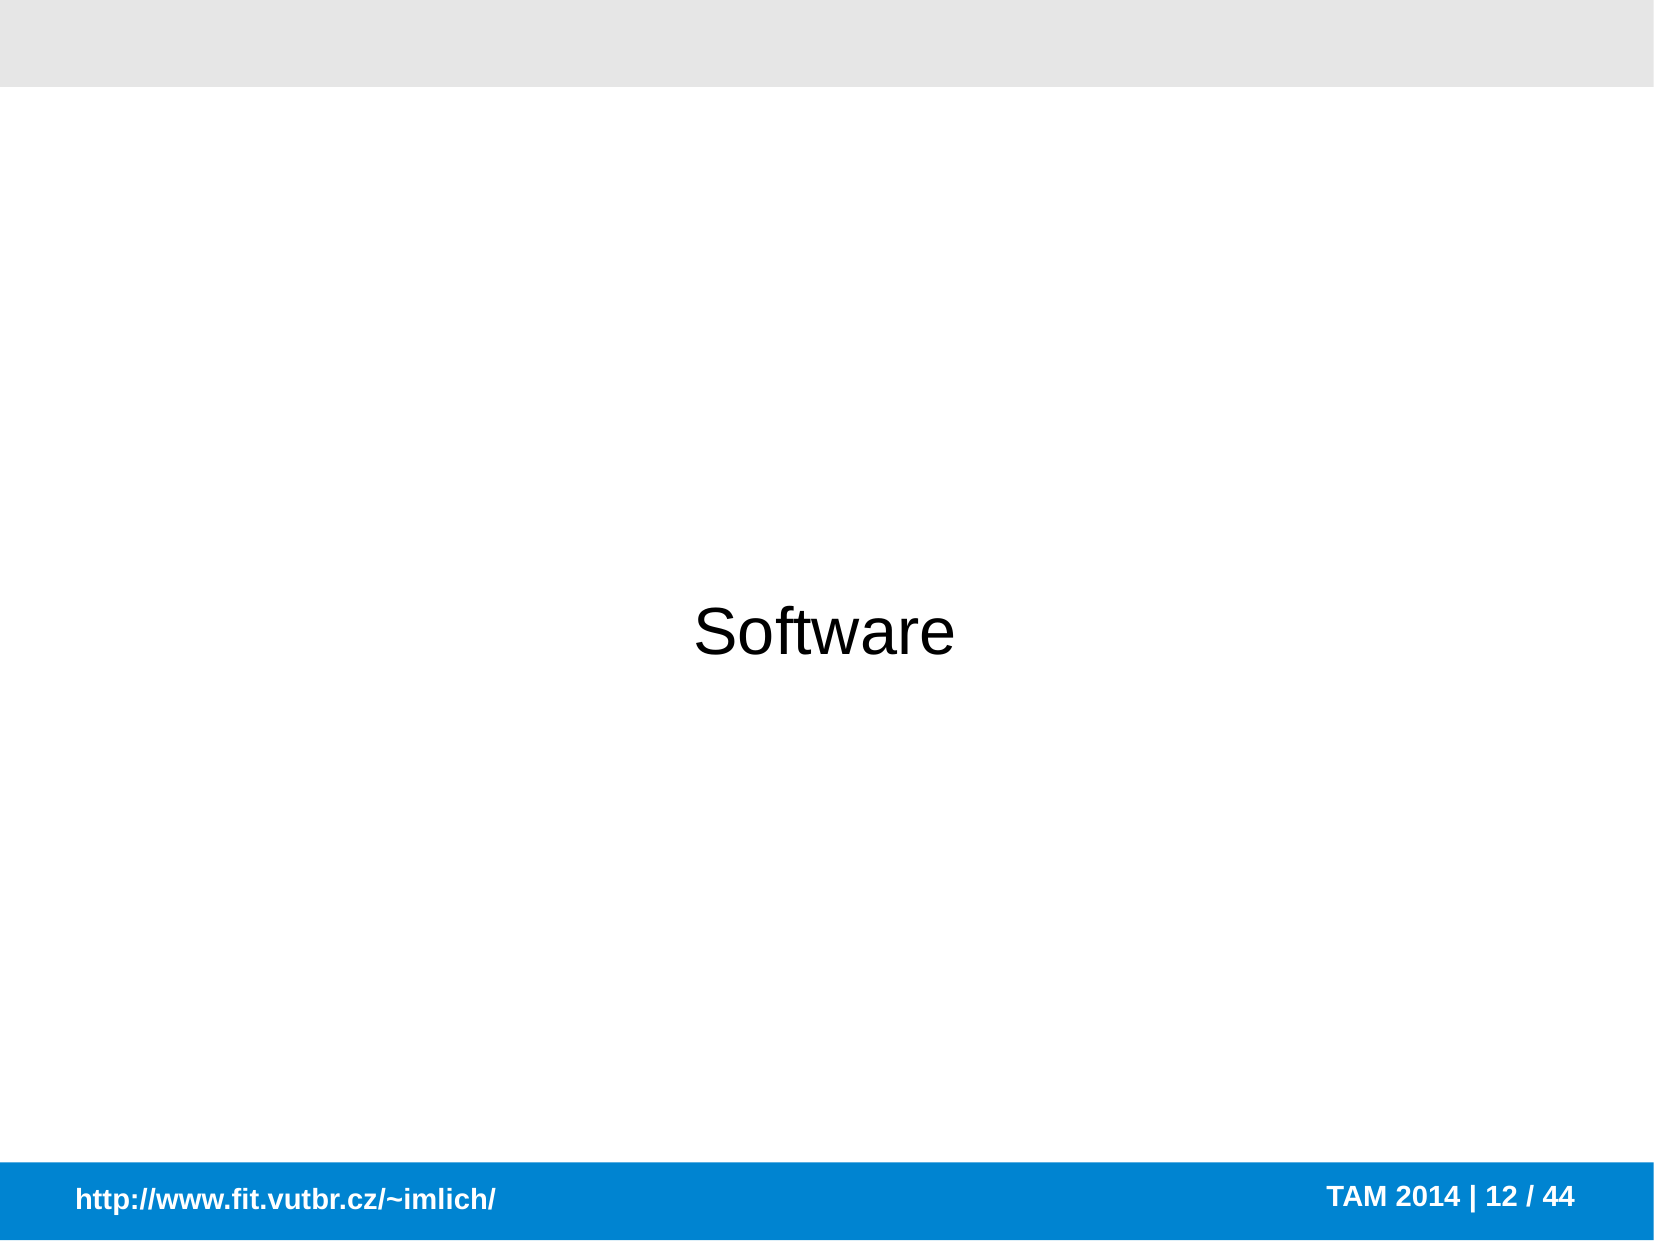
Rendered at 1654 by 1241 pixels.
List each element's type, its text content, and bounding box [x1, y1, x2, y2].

subtitle Software [37, 101, 1613, 1163]
